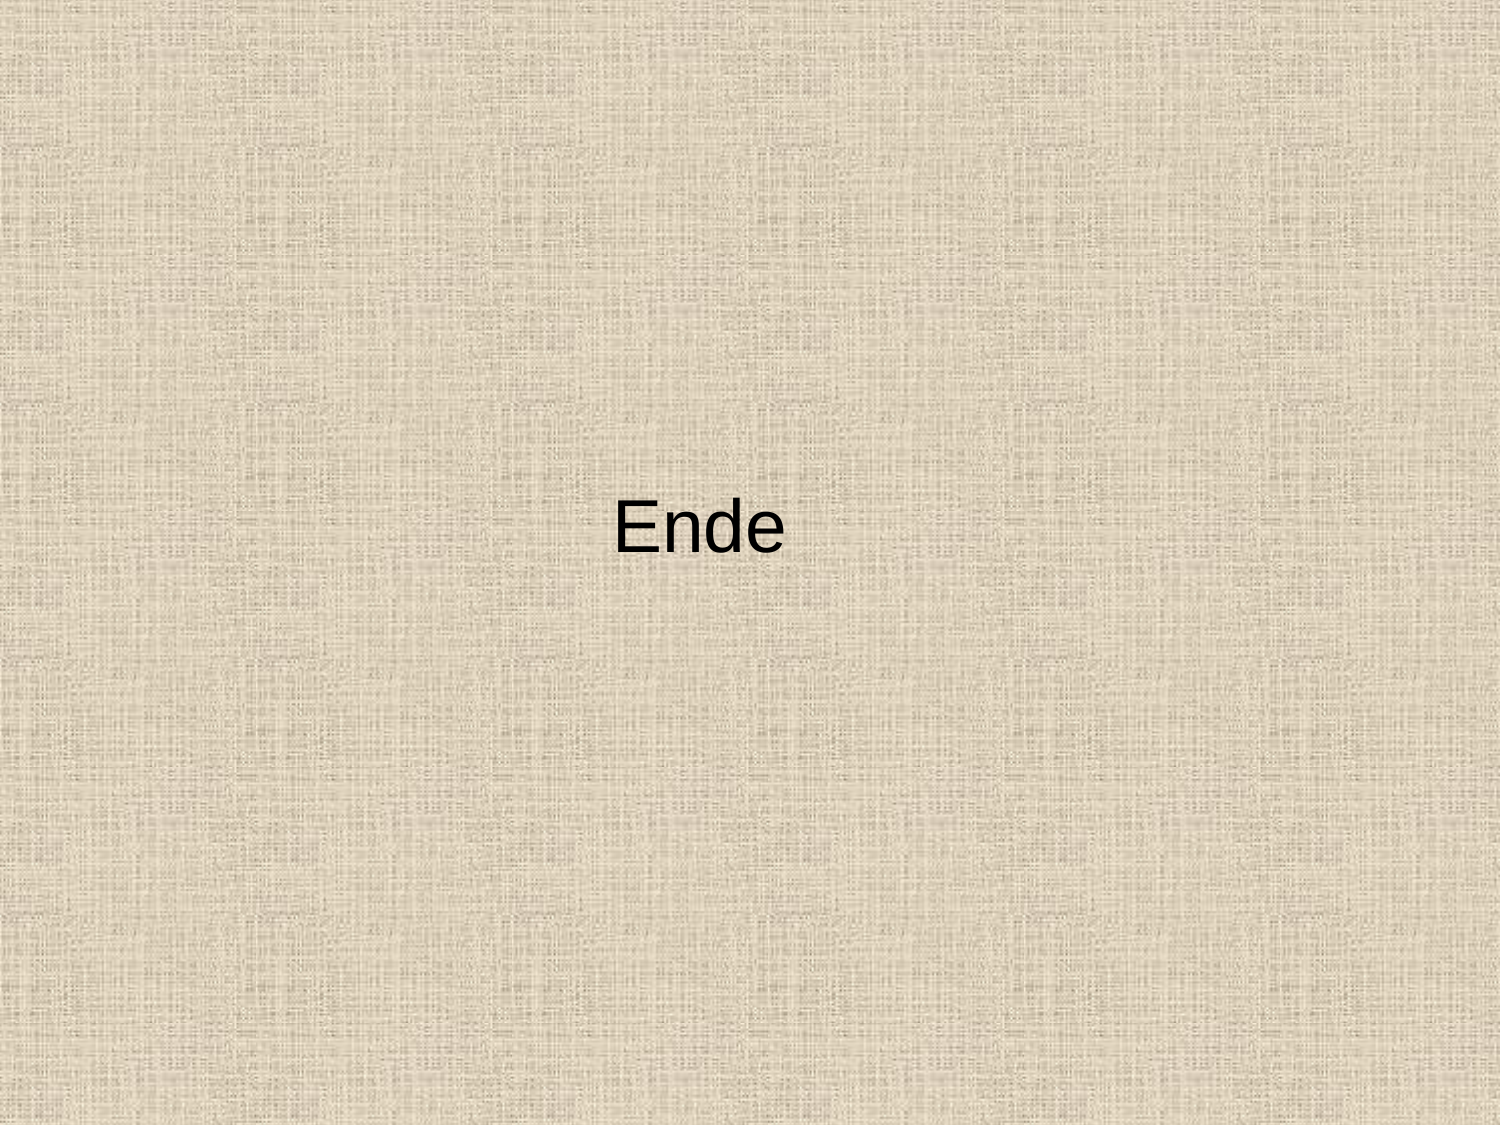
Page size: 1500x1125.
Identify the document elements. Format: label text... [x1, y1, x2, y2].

picture [0, 0, 1500, 1125]
list Ende [76, 382, 1427, 1125]
